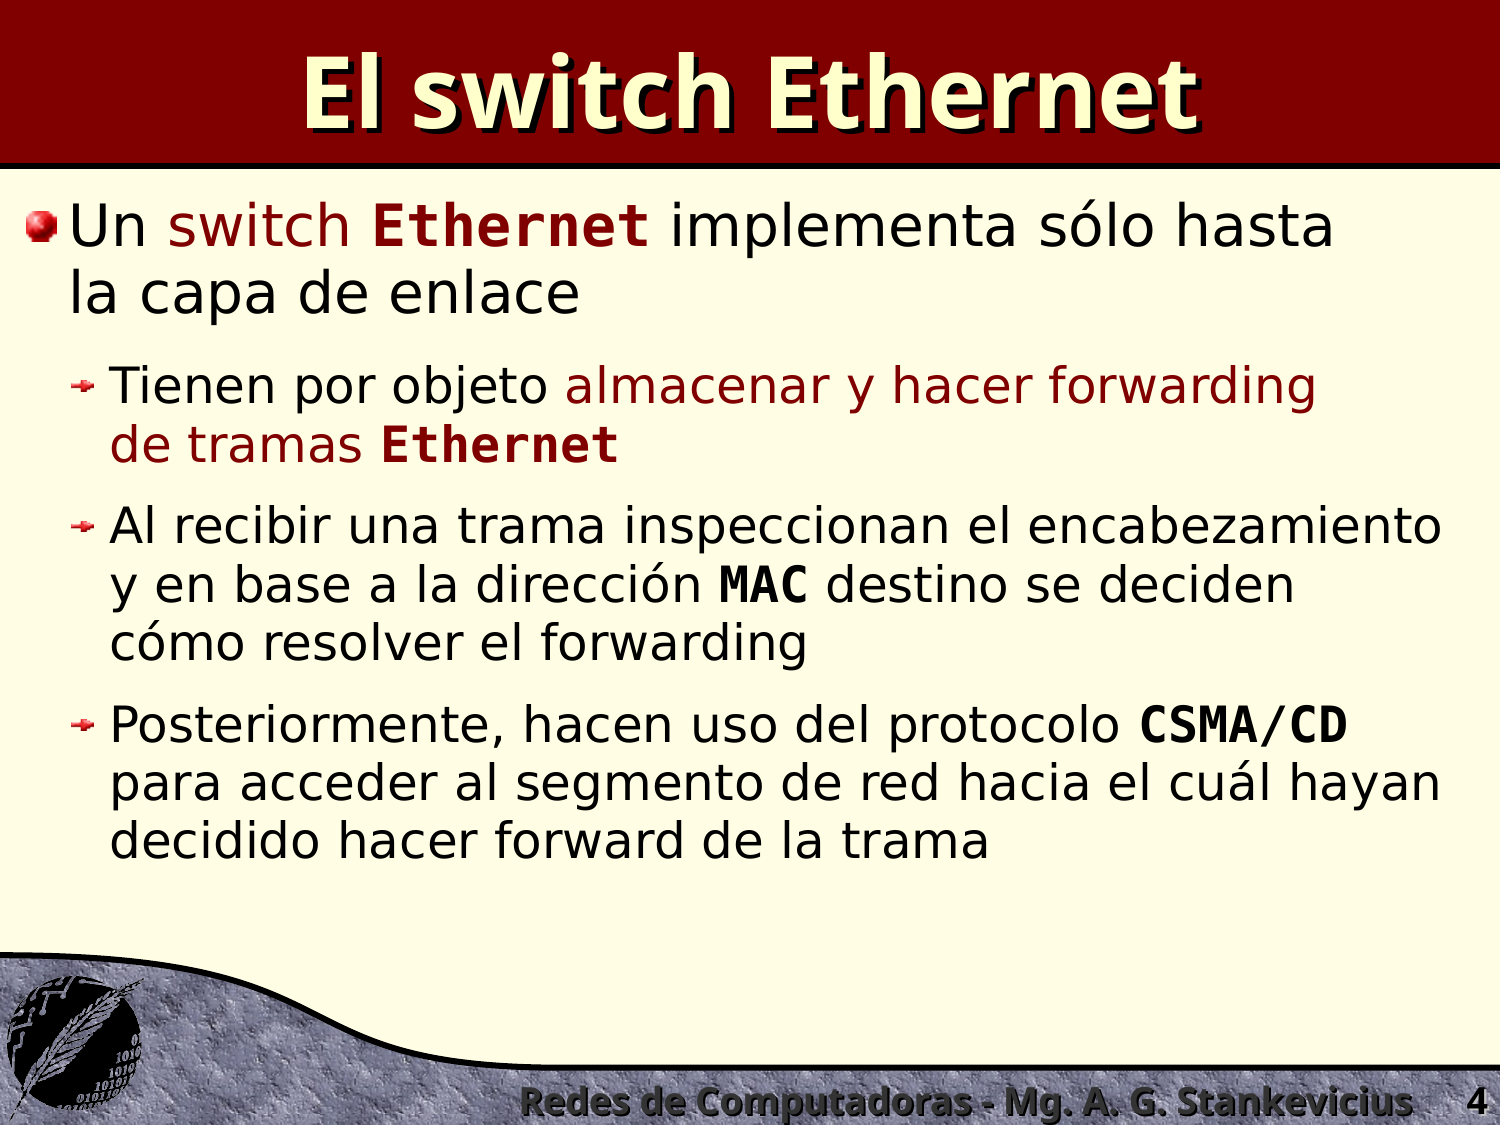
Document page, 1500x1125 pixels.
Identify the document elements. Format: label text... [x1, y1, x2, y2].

picture [1047, 1100, 1054, 1110]
title El switch Ethernet [15, 5, 1485, 160]
list Un switch Ethernet implementa sólo hasta la capa de enlace Tienen por objeto almacenar y hacer forwarding de tramas Ethernet Al recibir una trama inspeccionan el encabezamiento y en base a la dirección MAC destino se deciden cómo resolver el forwarding Posteriormente, hacen uso del protocolo CSMA/CD para acceder al segmento de red hacia el cuál hayan decidido hacer forward de la trama [11, 192, 1486, 921]
picture [790, 1100, 795, 1110]
picture [0, 959, 1500, 1125]
